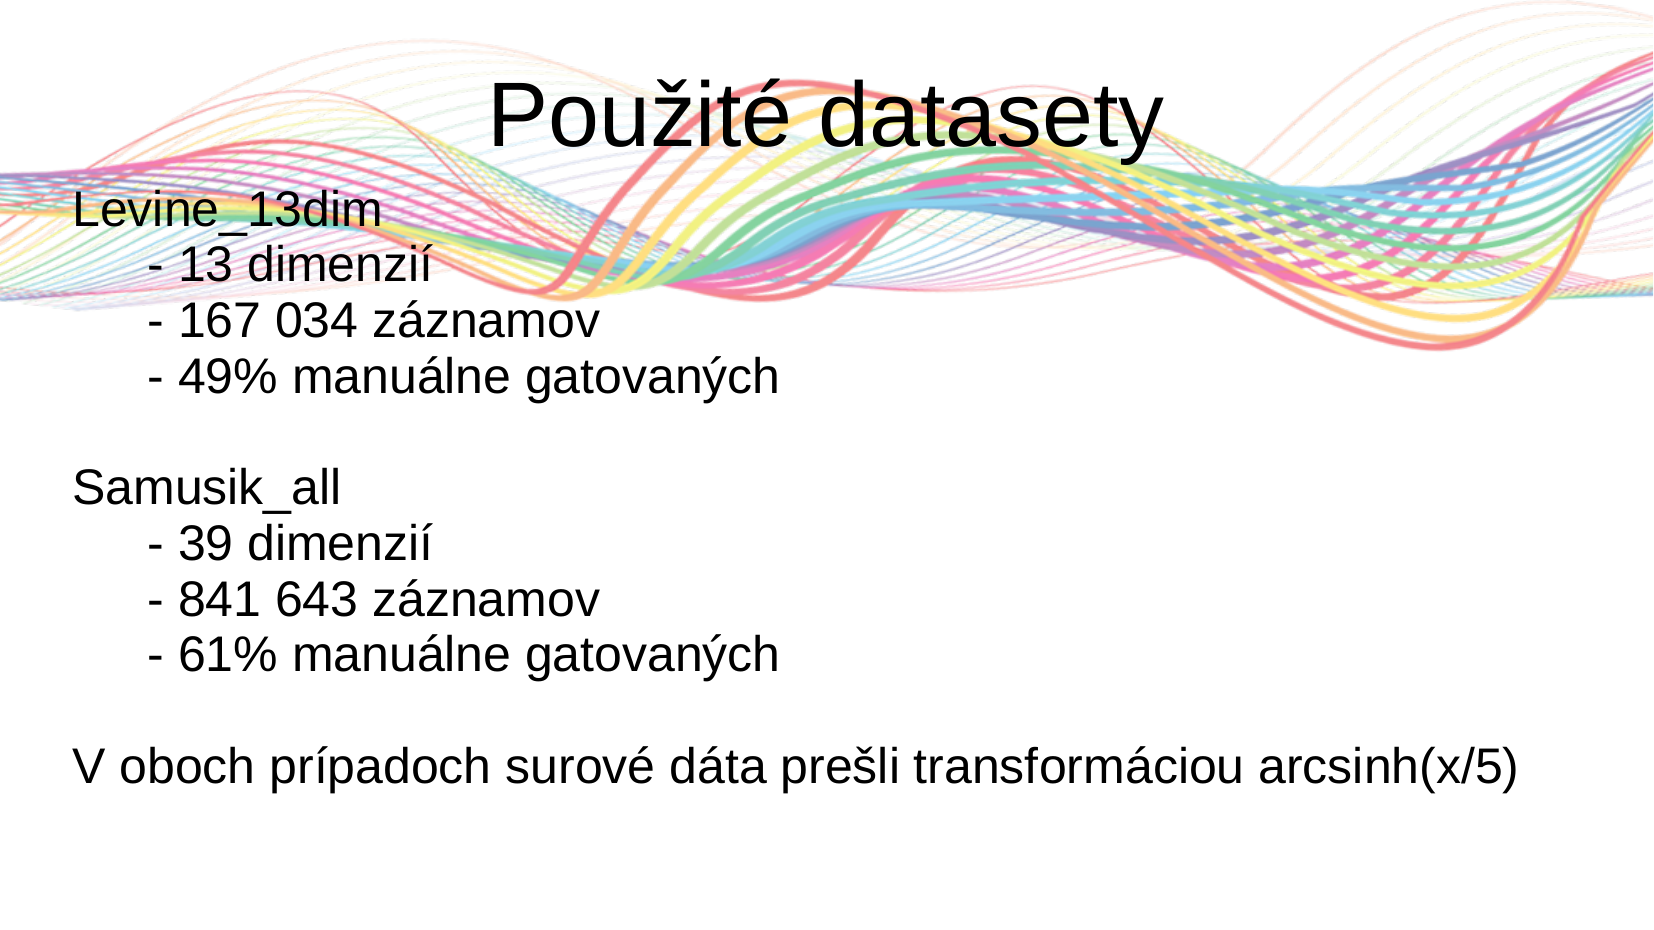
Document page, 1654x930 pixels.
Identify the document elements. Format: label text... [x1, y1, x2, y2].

title Použité datasety [82, 37, 1571, 193]
picture [0, 0, 1654, 372]
text_box Levine_13dim - 13 dimenzií - 167 034 záznamov - 49% manuálne gatovaných Samusik_all - 39 dimenzií - 841 643 záznamov - 61% manuálne gatovaných V oboch prípadoch surové dáta prešli transformáciou arcsinh(x/5) [72, 180, 1561, 794]
